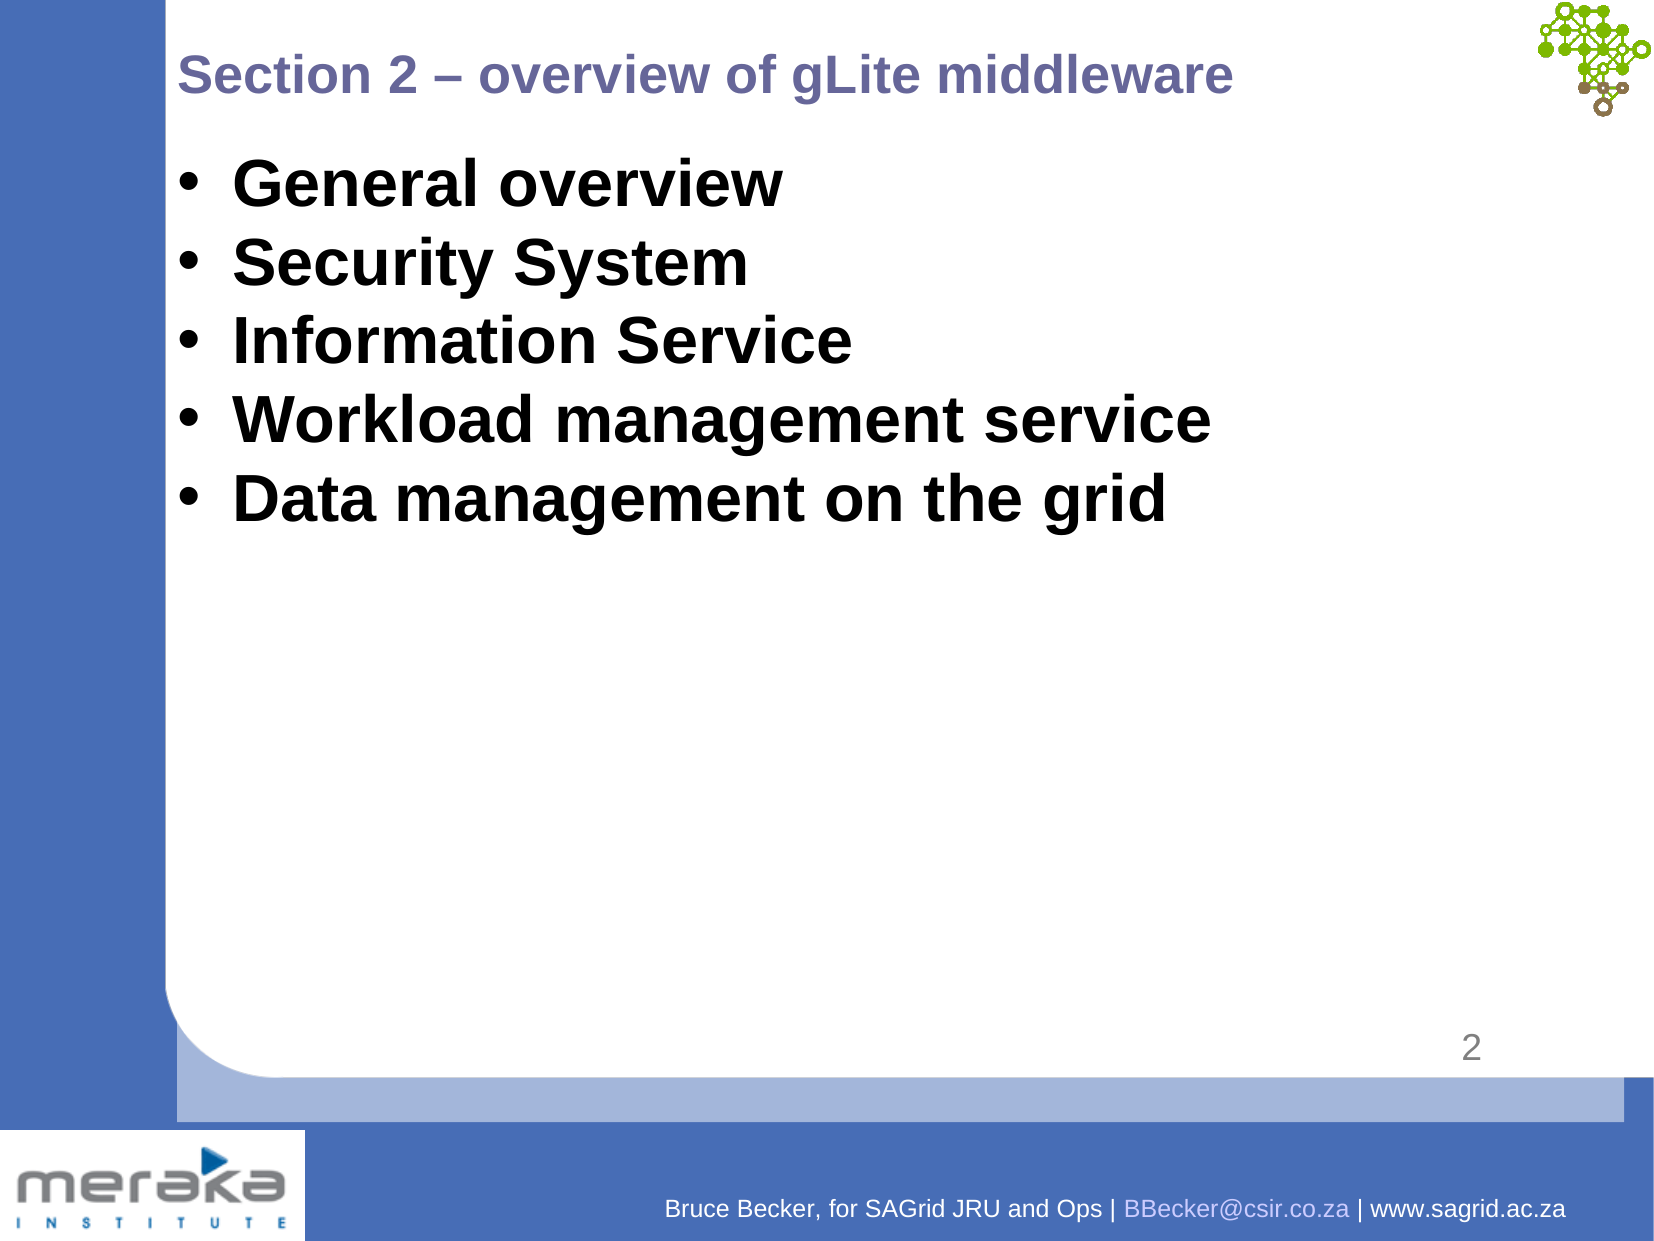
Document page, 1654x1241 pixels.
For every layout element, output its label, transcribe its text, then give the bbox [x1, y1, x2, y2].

picture [0, 0, 1654, 1241]
title Section 2 – overview of gLite middleware [177, 29, 1538, 119]
list General overview Security System Information Service Workload management service Data management on the grid [177, 145, 1625, 1123]
